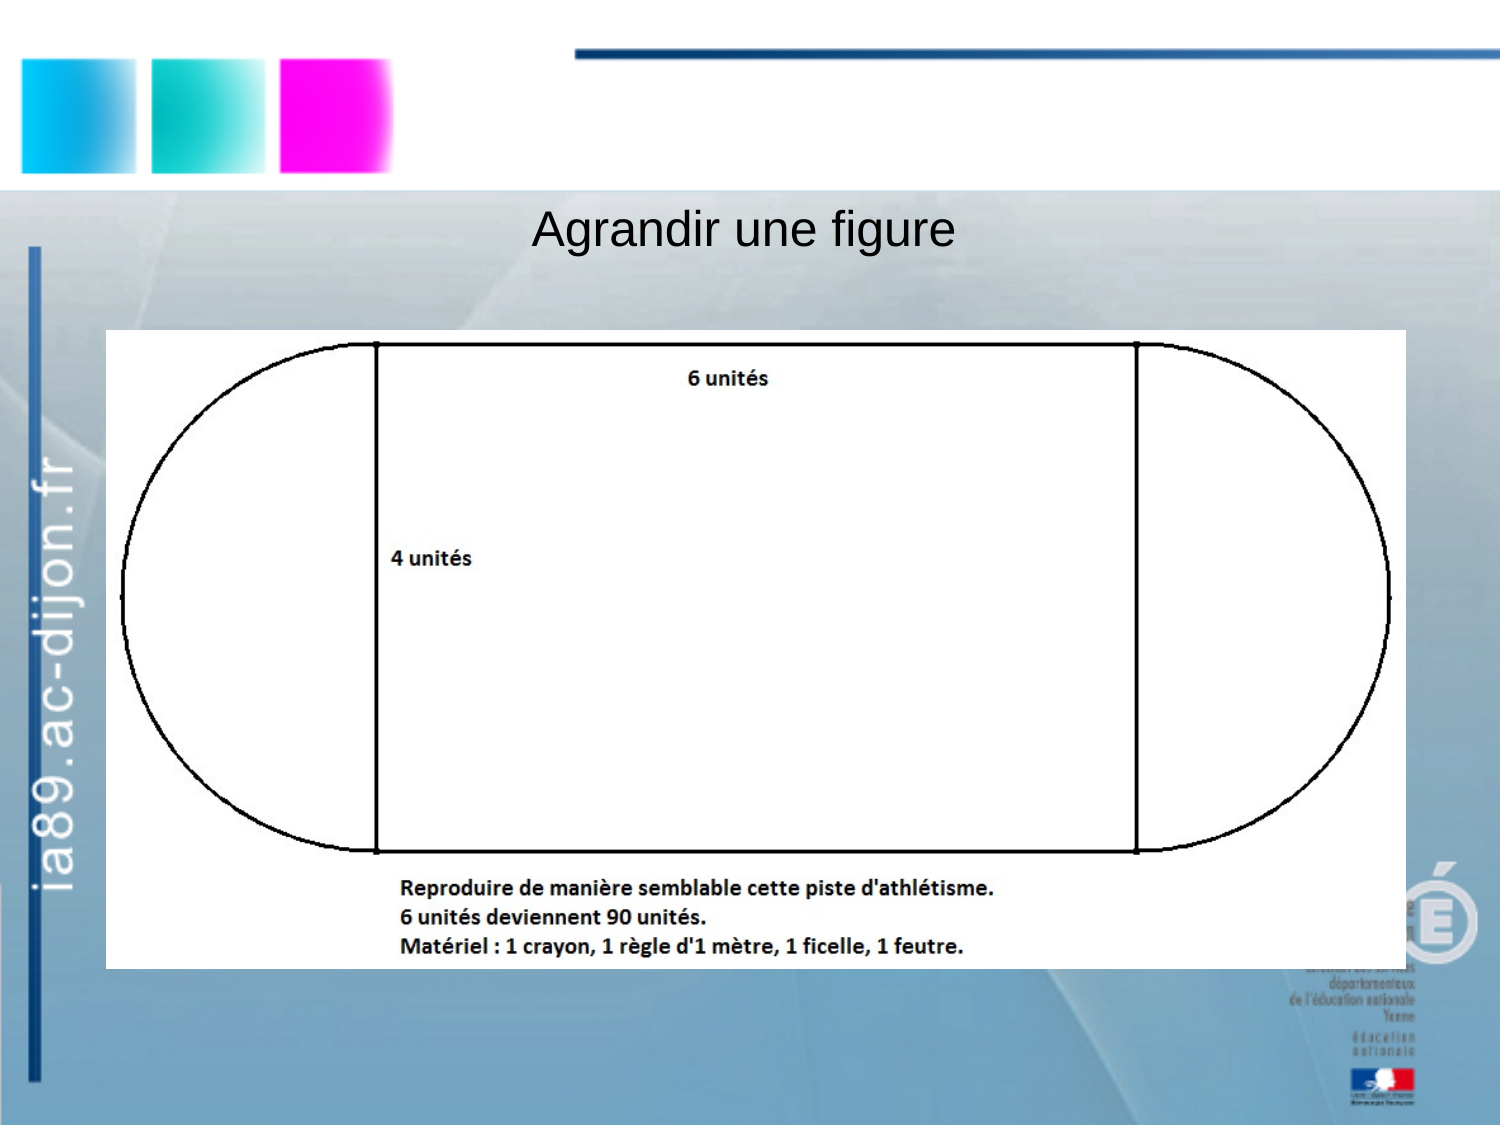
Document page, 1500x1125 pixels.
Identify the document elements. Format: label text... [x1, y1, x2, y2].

text_box Agrandir une figure [271, 188, 1217, 264]
picture [0, 0, 1500, 1125]
